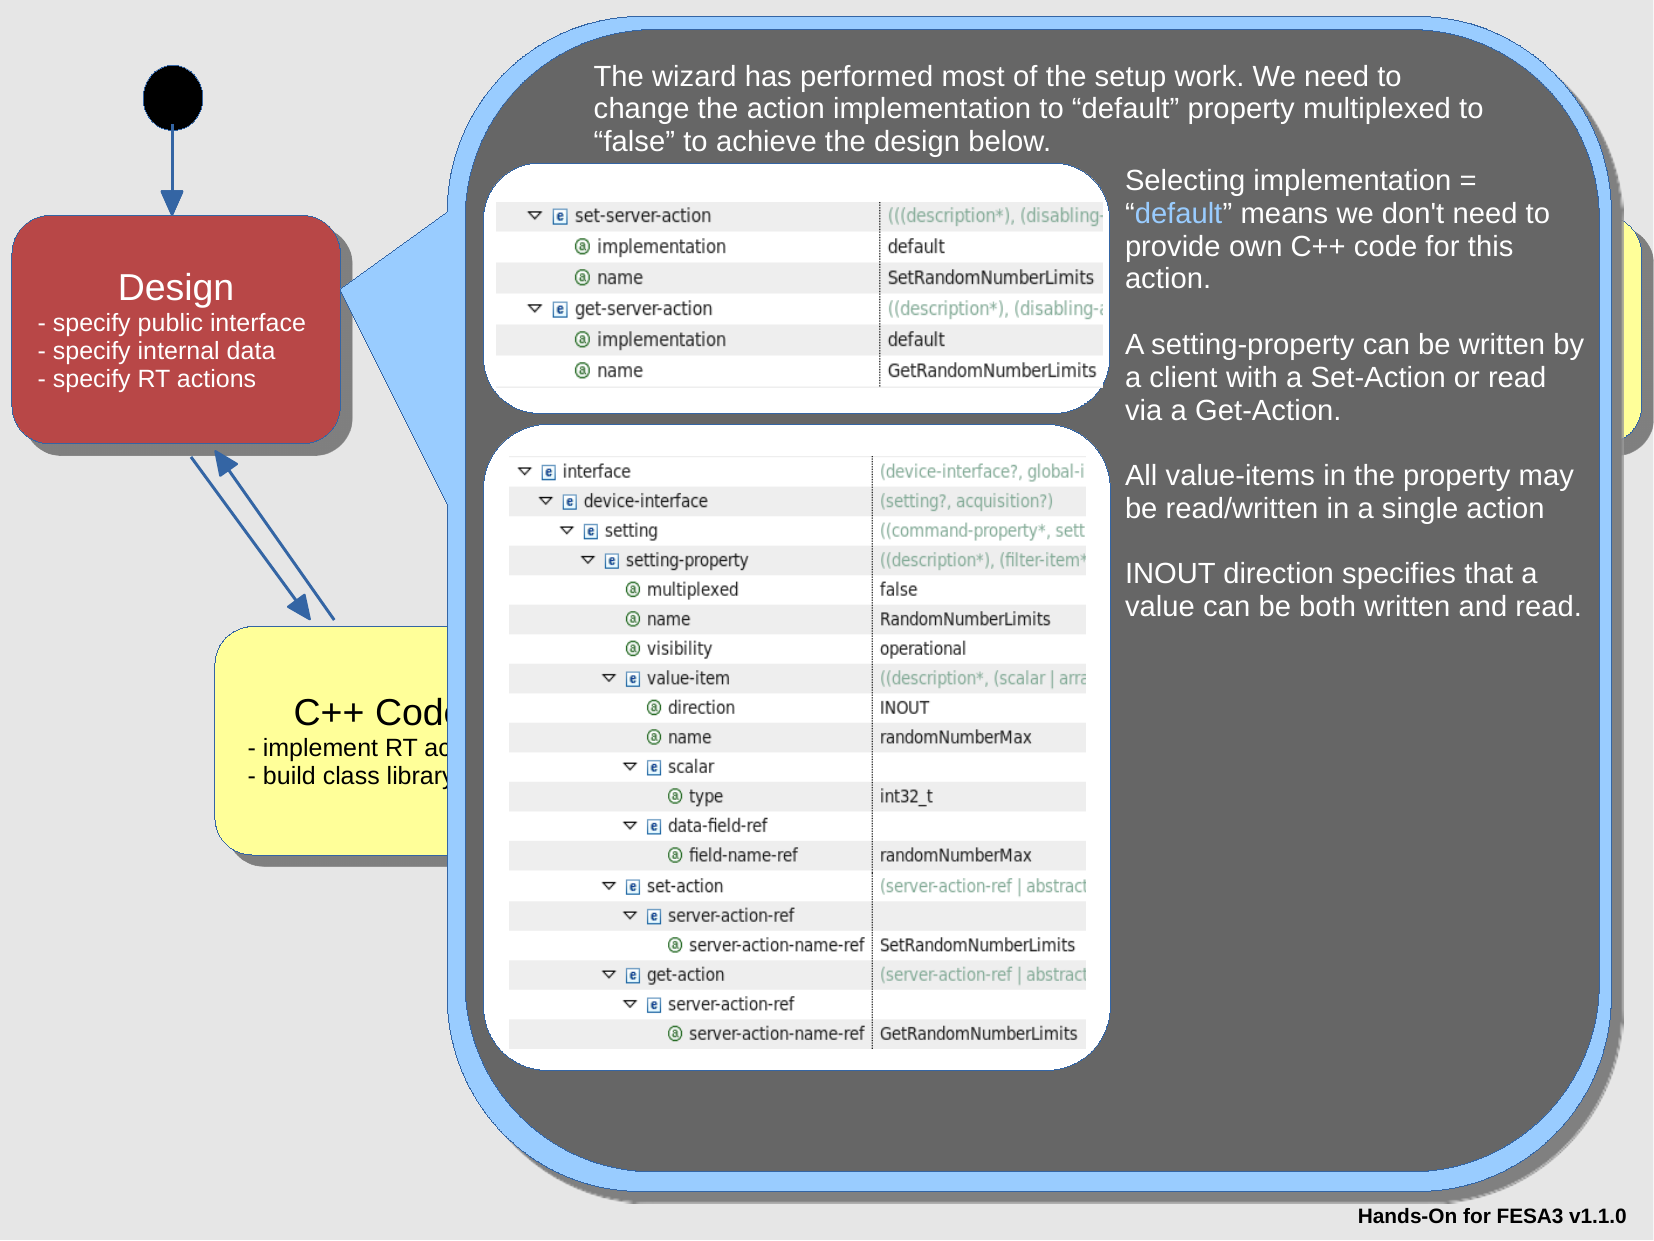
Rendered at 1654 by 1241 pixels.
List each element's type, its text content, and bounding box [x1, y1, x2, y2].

text_box Design - specify public interface - specify internal data - specify RT actions [11, 215, 341, 444]
text_box [340, 16, 1604, 1192]
text_box Selecting implementation = “default” means we don't need to provide own C++ code for this action. A setting-property can be written by a client with a Set-Action or read via a Get-Action. All value-items in the property may be read/written in a single action INOUT direction specifies that a value can be both written and read. [1110, 156, 1608, 1058]
picture [496, 202, 1103, 388]
text_box [1608, 175, 1612, 1033]
text_box The wizard has performed most of the setup work. We need to change the action implementation to “default” property multiplexed to “false” to achieve the design below. [579, 52, 1505, 151]
picture [509, 456, 1086, 1049]
